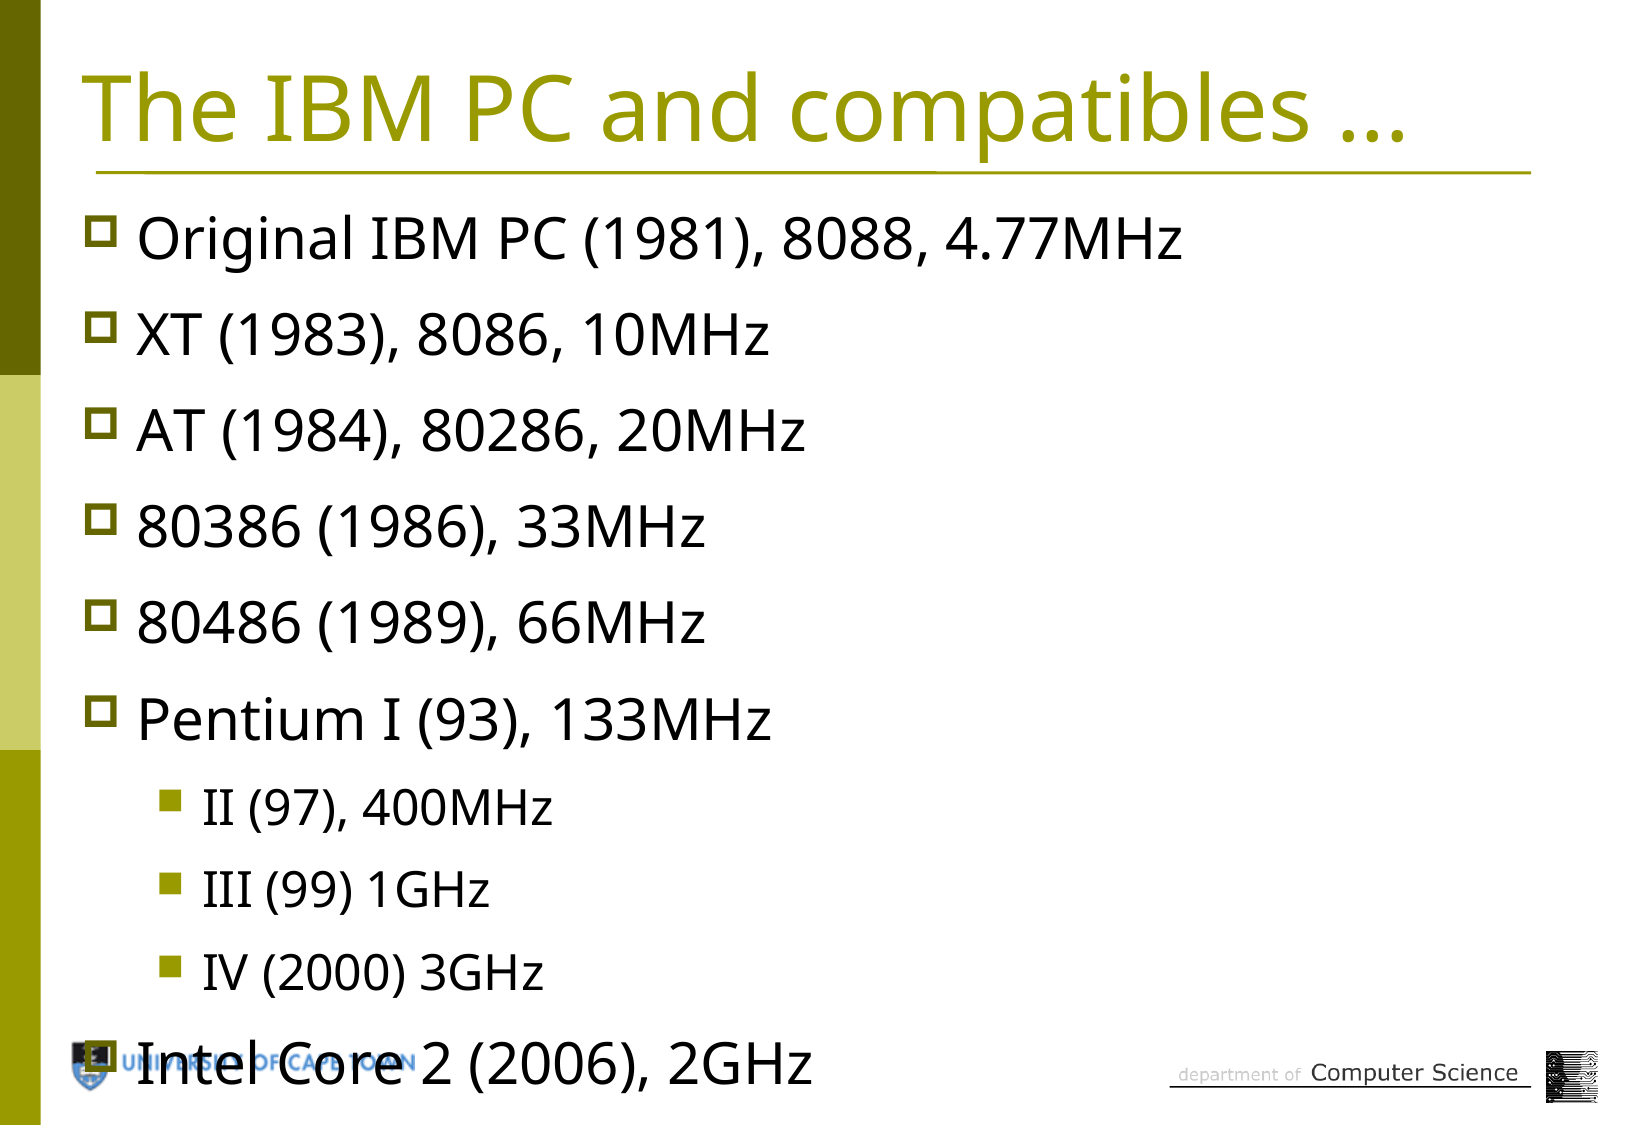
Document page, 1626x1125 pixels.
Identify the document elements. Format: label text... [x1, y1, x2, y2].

picture [61, 1024, 415, 1103]
title The IBM PC and compatibles ... [81, 52, 1544, 165]
list Original IBM PC (1981), 8088, 4.77MHz XT (1983), 8086, 10MHz AT (1984), 80286, 20MHz 80386 (1986), 33MHz 80486 (1989), 66MHz Pentium I (93), 133MHz II (97), 400MHz III (99) 1GHz IV (2000) 3GHz Intel Core 2 (2006), 2GHz [81, 196, 1544, 1096]
picture [1546, 1051, 1598, 1103]
